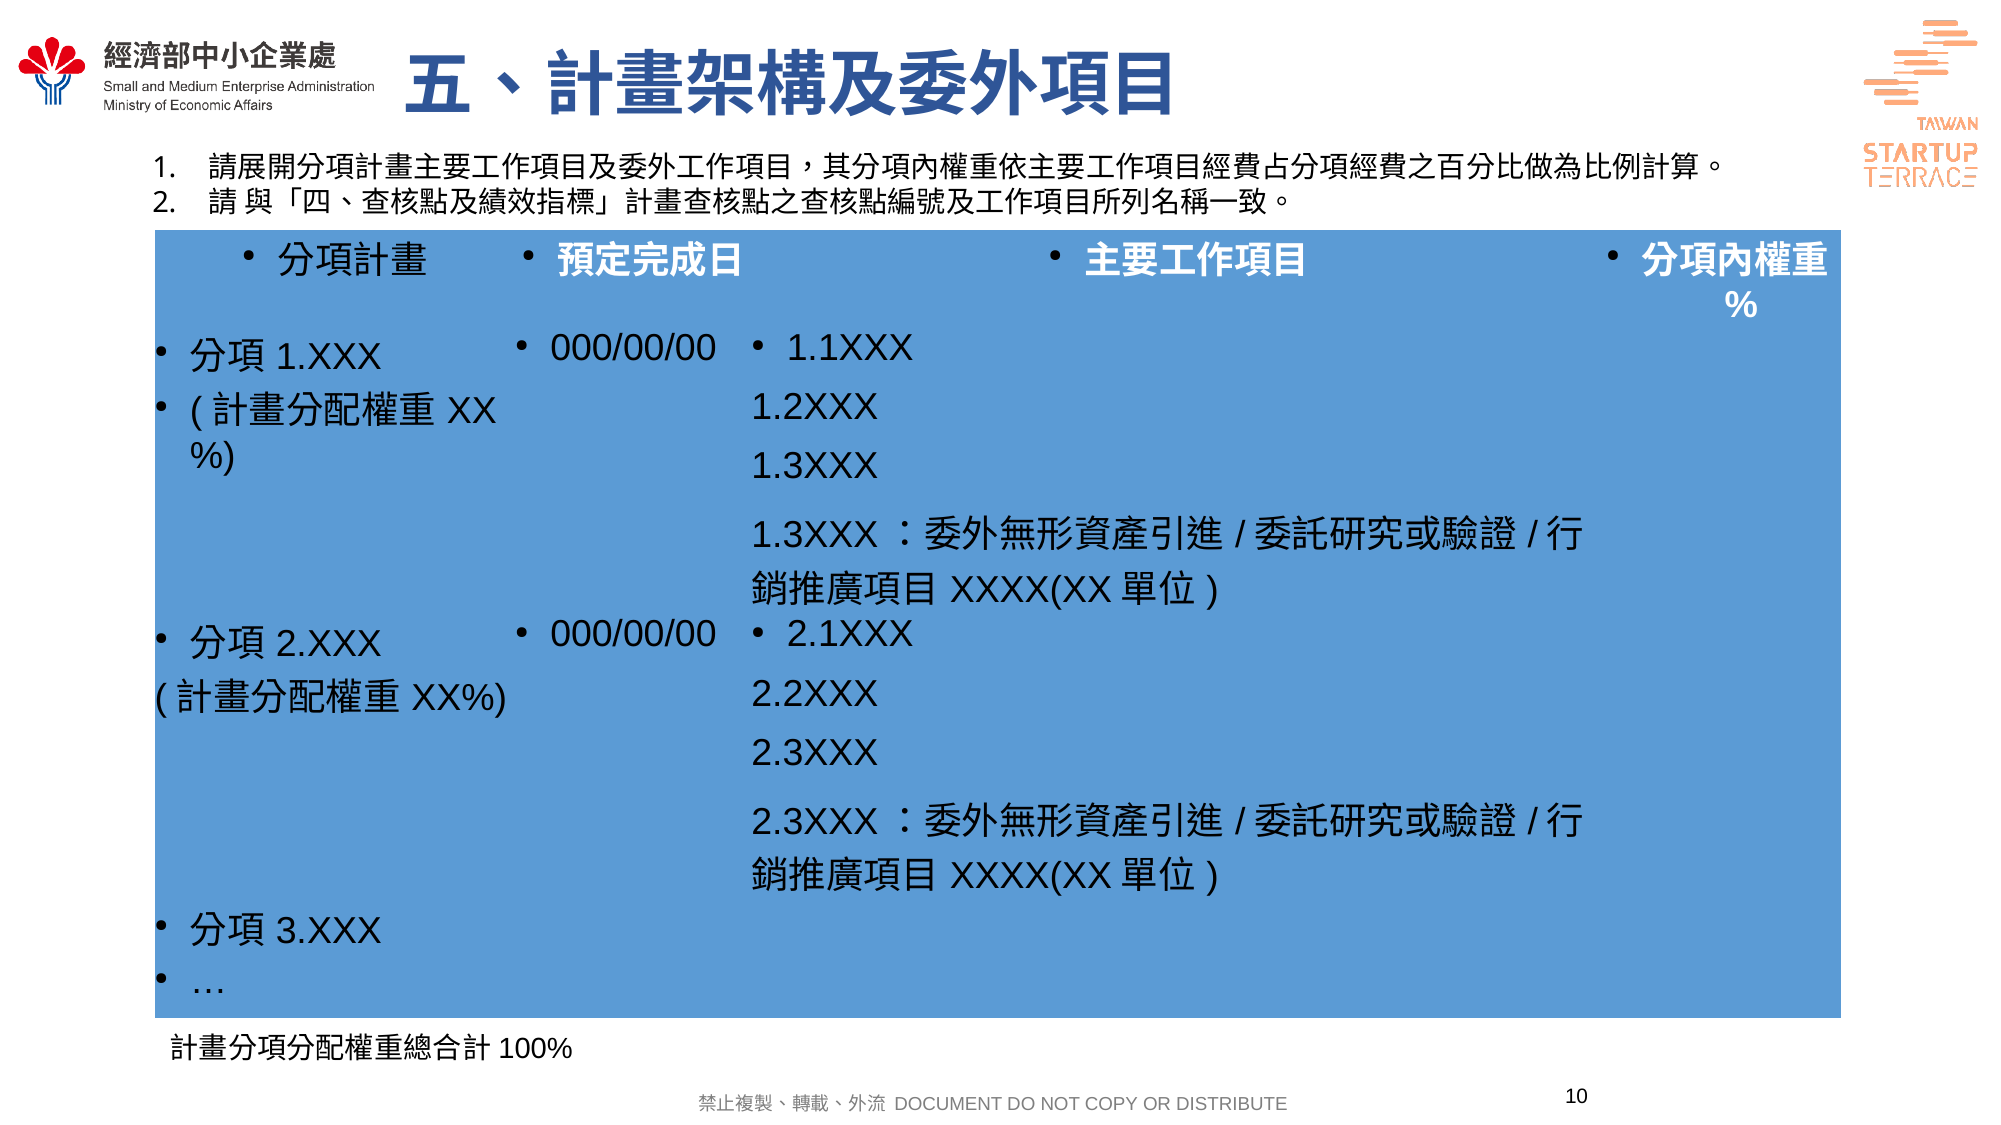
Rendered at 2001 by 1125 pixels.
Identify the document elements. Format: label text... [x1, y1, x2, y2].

table_cell 1.2XXX [752, 385, 1606, 445]
table_cell [515, 732, 752, 791]
table_cell [1606, 672, 1841, 732]
table_cell 2.3XXX [752, 732, 1606, 791]
table_cell 1.1XXX [752, 326, 1606, 385]
table_cell [515, 900, 752, 959]
table_cell [515, 385, 752, 445]
table_cell … [155, 959, 515, 1018]
table_cell [1606, 504, 1841, 613]
table_cell [1606, 613, 1841, 672]
table_cell [1606, 791, 1841, 900]
table_cell [515, 672, 752, 732]
table_cell [1606, 385, 1841, 445]
table_cell [515, 504, 752, 613]
table_cell [1606, 445, 1841, 504]
table_cell 分項2.XXX (計畫分配權重XX%) [155, 613, 515, 900]
table_cell 分項1.XXX (計畫分配權重XX%) [155, 326, 515, 613]
table_header 預定完成日 [515, 230, 752, 326]
table_header 主要工作項目 [752, 230, 1606, 326]
table_cell 000/00/00 [515, 613, 752, 672]
table_cell 1.3XXX：委外無形資產引進/委託研究或驗證/行銷推廣項目XXXX(XX單位) [752, 504, 1606, 613]
table_header 分項計畫 [155, 230, 515, 326]
table_cell [1606, 732, 1841, 791]
table_cell [1606, 326, 1841, 385]
table_cell 2.1XXX [752, 613, 1606, 672]
text_box 請展開分項計畫主要工作項目及委外工作項目，其分項內權重依主要工作項目經費占分項經費之百分比做為比例計算。 請 與「四、查核點及績效指標」計畫查核點之查核點編號及工作項目所列名稱一致。 [138, 141, 1824, 226]
table_cell 分項3.XXX [155, 900, 515, 959]
table_cell [1606, 959, 1841, 1018]
table_cell 2.3XXX：委外無形資產引進/委託研究或驗證/行銷推廣項目XXXX(XX單位) [752, 791, 1606, 900]
table_cell 2.2XXX [752, 672, 1606, 732]
table_cell [515, 959, 752, 1018]
table_cell 1.3XXX [752, 445, 1606, 504]
title 五、計畫架構及委外項目 [387, 2, 1796, 141]
table_cell [752, 900, 1606, 959]
table_cell [752, 959, 1606, 1018]
table_cell 000/00/00 [515, 326, 752, 385]
text_box 計畫分項分配權重總合計100% [155, 1021, 588, 1071]
table_header 分項內權重% [1606, 230, 1841, 326]
table_cell [1606, 900, 1841, 959]
text_box 10 [1550, 1064, 2000, 1125]
table_cell [515, 791, 752, 900]
table_cell [515, 445, 752, 504]
